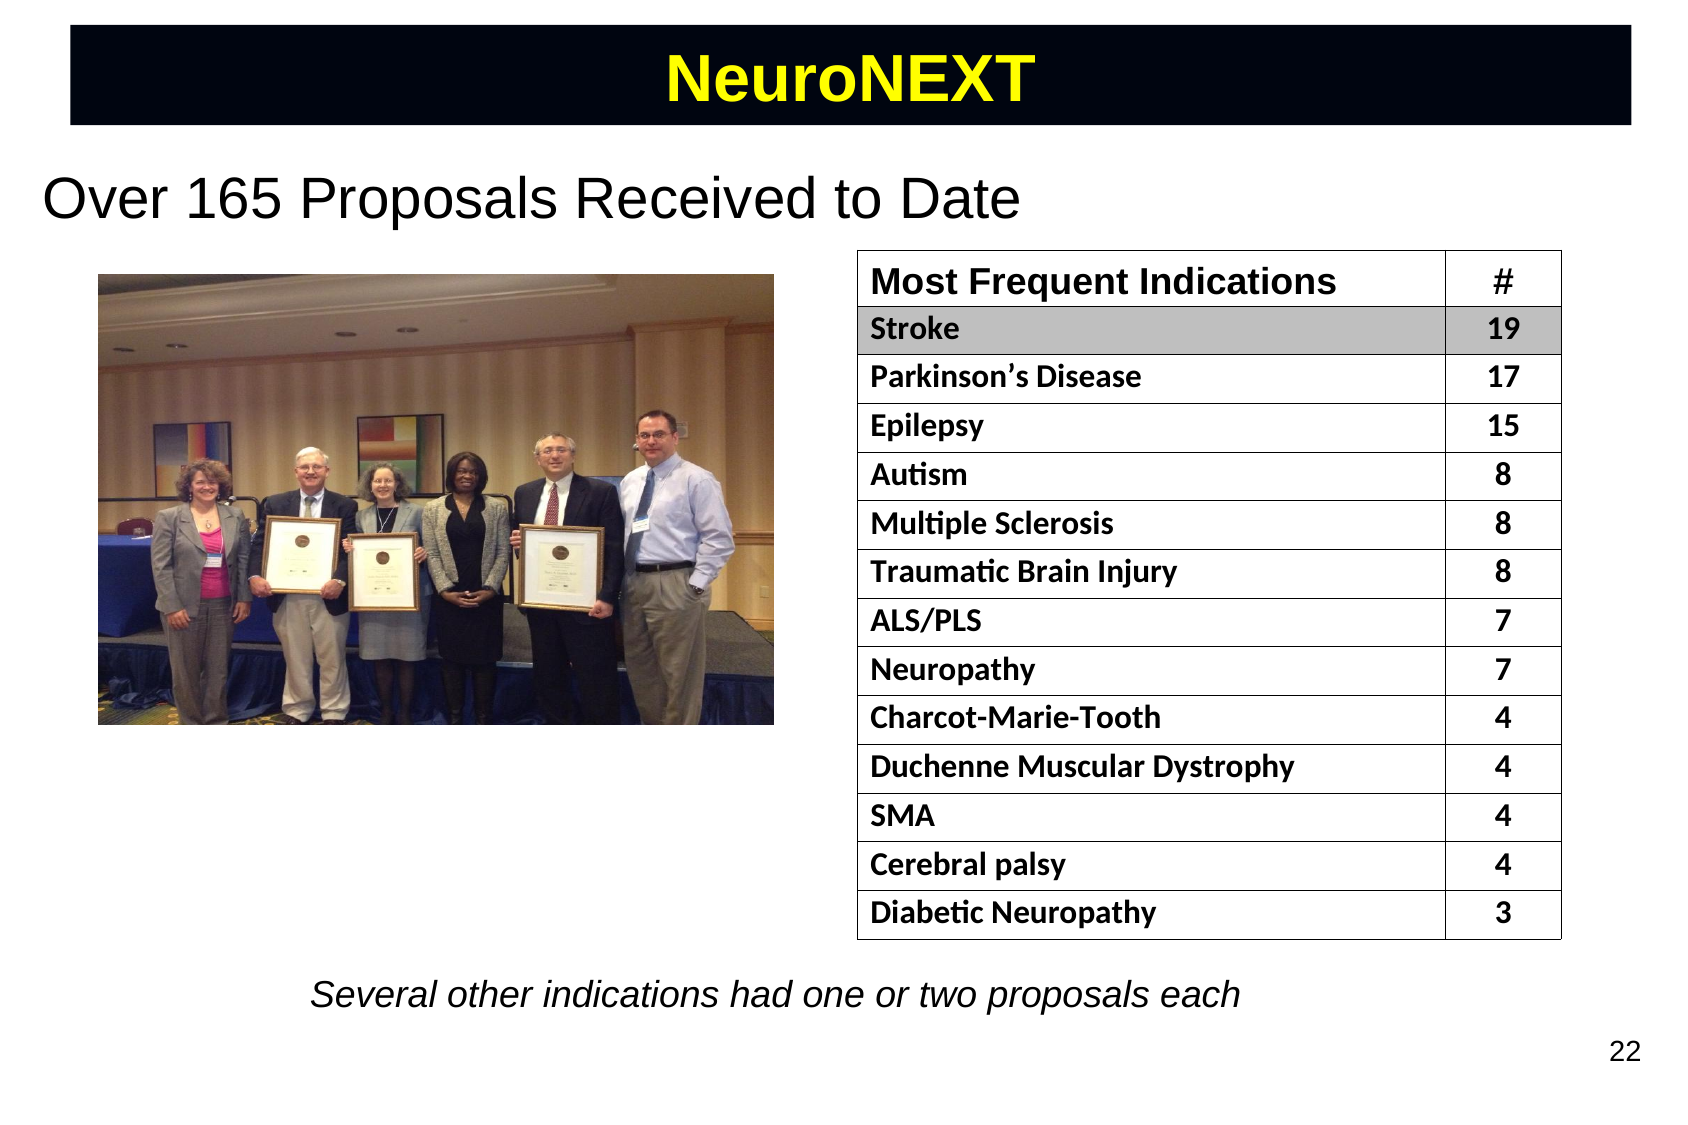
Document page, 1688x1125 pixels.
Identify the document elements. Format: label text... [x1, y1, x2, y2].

table_cell 7 [1446, 599, 1561, 646]
table_cell 19 [1446, 307, 1561, 354]
table_header Most Frequent Indications [858, 251, 1445, 306]
text_box Over 165 Proposals Received to Date [28, 124, 1632, 238]
table_cell ALS/PLS [858, 599, 1445, 646]
table_cell 8 [1446, 550, 1561, 598]
text_box Several other indications had one or two proposals each [295, 962, 1449, 1092]
table_header # [1446, 251, 1561, 306]
table_cell Duchenne Muscular Dystrophy [858, 745, 1445, 793]
table_cell 4 [1446, 745, 1561, 793]
table_cell Multiple Sclerosis [858, 501, 1445, 549]
table_cell Charcot-Marie-Tooth [858, 696, 1445, 744]
text_box <number> [1568, 1025, 1657, 1101]
table_cell 3 [1446, 891, 1561, 939]
table_cell 4 [1446, 794, 1561, 841]
picture [98, 274, 774, 726]
table_cell 7 [1446, 647, 1561, 695]
table_cell 8 [1446, 453, 1561, 500]
table_cell 8 [1446, 501, 1561, 549]
table_cell Parkinson’s Disease [858, 355, 1445, 403]
table_cell 4 [1446, 696, 1561, 744]
table_cell Traumatic Brain Injury [858, 550, 1445, 598]
table_cell 17 [1446, 355, 1561, 403]
table_cell Cerebral palsy [858, 842, 1445, 890]
table_cell Stroke [858, 307, 1445, 354]
table_cell Epilepsy [858, 404, 1445, 452]
table_cell SMA [858, 794, 1445, 841]
table_cell Neuropathy [858, 647, 1445, 695]
table_cell Diabetic Neuropathy [858, 891, 1445, 939]
text_box NeuroNEXT [70, 24, 1632, 126]
table_cell Autism [858, 453, 1445, 500]
table_cell 15 [1446, 404, 1561, 452]
table_cell 4 [1446, 842, 1561, 890]
